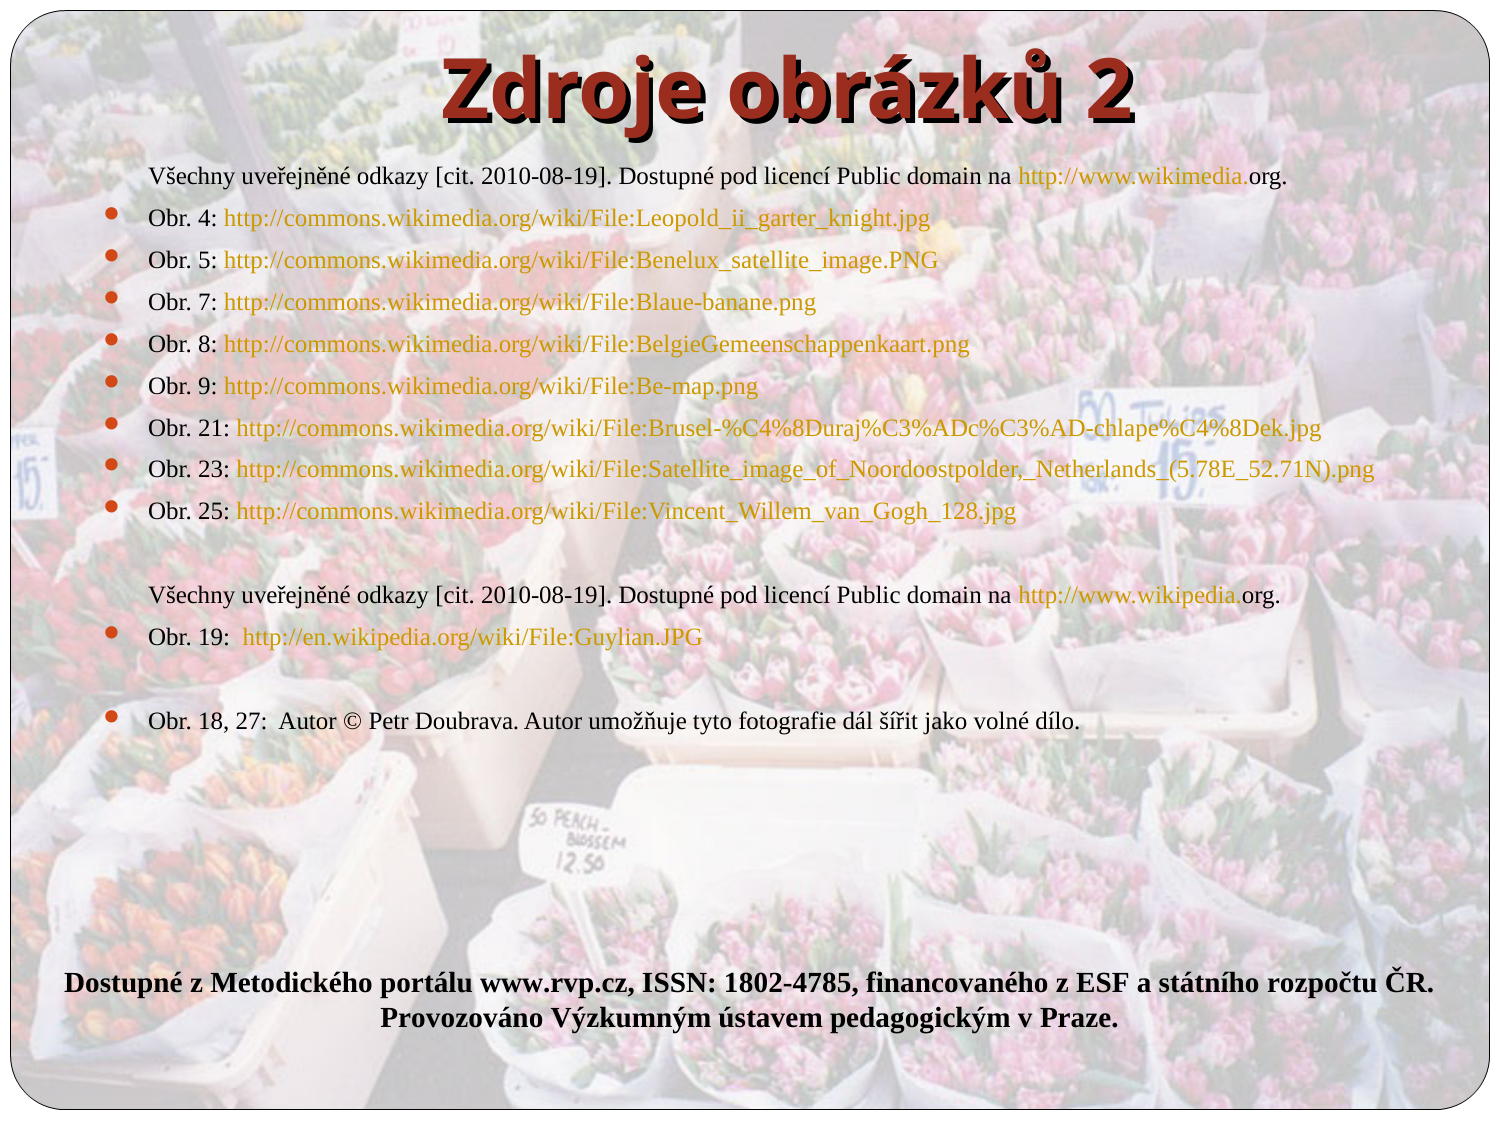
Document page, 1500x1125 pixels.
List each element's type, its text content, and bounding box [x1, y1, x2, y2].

text_box Dostupné z Metodického portálu www.rvp.cz, ISSN: 1802-4785, financovaného z ESF a státního rozpočtu ČR. Provozováno Výzkumným ústavem pedagogickým v Praze. [0, 964, 1500, 1033]
picture [9, 9, 1491, 964]
list Všechny uveřejněné odkazy [cit. 2010-08-19]. Dostupné pod licencí Public domain na http://www.wikimedia.org. Obr. 4: http://commons.wikimedia.org/wiki/File:Leopold_ii_garter_knight.jpg Obr. 5: http://commons.wikimedia.org/wiki/File:Benelux_satellite_image.PNG Obr. 7: http://commons.wikimedia.org/wiki/File:Blaue-banane.png Obr. 8: http://commons.wikimedia.org/wiki/File:BelgieGemeenschappenkaart.png Obr. 9: http://commons.wikimedia.org/wiki/File:Be-map.png Obr. 21: http://commons.wikimedia.org/wiki/File:Brusel-%C4%8Duraj%C3%ADc%C3%AD-chlape%C4%8Dek.jpg Obr. 23: http://commons.wikimedia.org/wiki/File:Satellite_image_of_Noordoostpolder,_Netherlands_(5.78E_52.71N).png Obr. 25: http://commons.wikimedia.org/wiki/File:Vincent_Willem_van_Gogh_128.jpg Všechny uveřejněné odkazy [cit. 2010-08-19]. Dostupné pod licencí Public domain na http://www.wikipedia.org. Obr. 19: http://en.wikipedia.org/wiki/File:Guylian.JPG Obr. 18, 27: Autor © Petr Doubrava. Autor umožňuje tyto fotografie dál šířit jako volné dílo. [88, 152, 1425, 964]
title Zdroje obrázků 2 [150, 23, 1426, 151]
picture [9, 1033, 1491, 1111]
